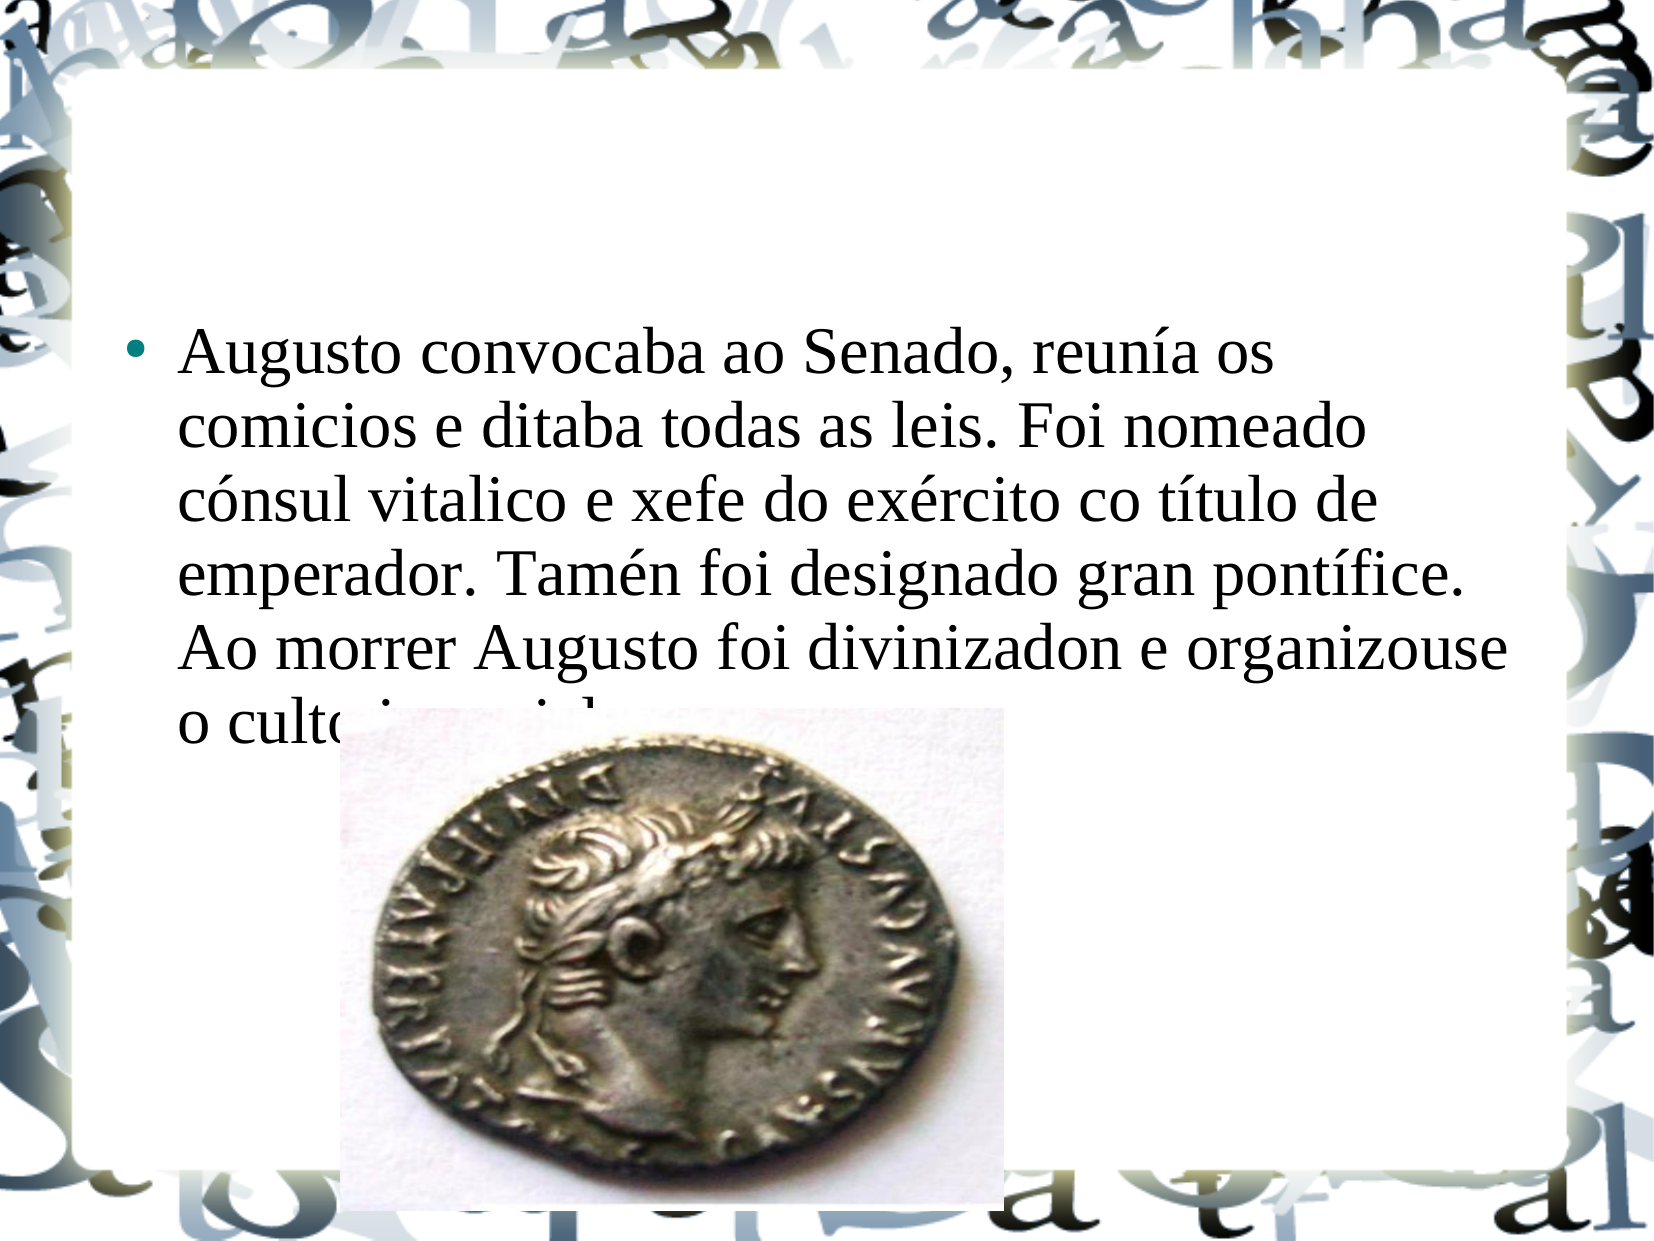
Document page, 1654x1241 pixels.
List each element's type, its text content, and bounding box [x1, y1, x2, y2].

list Augusto convocaba ao Senado, reunía os comicios e ditaba todas as leis. Foi nomeado cónsul vitalico e xefe do exército co título de emperador. Tamén foi designado gran pontífice. Ao morrer Augusto foi divinizadon e organizouse o culto imperial. [106, 313, 1530, 1133]
picture [0, 0, 1654, 1241]
